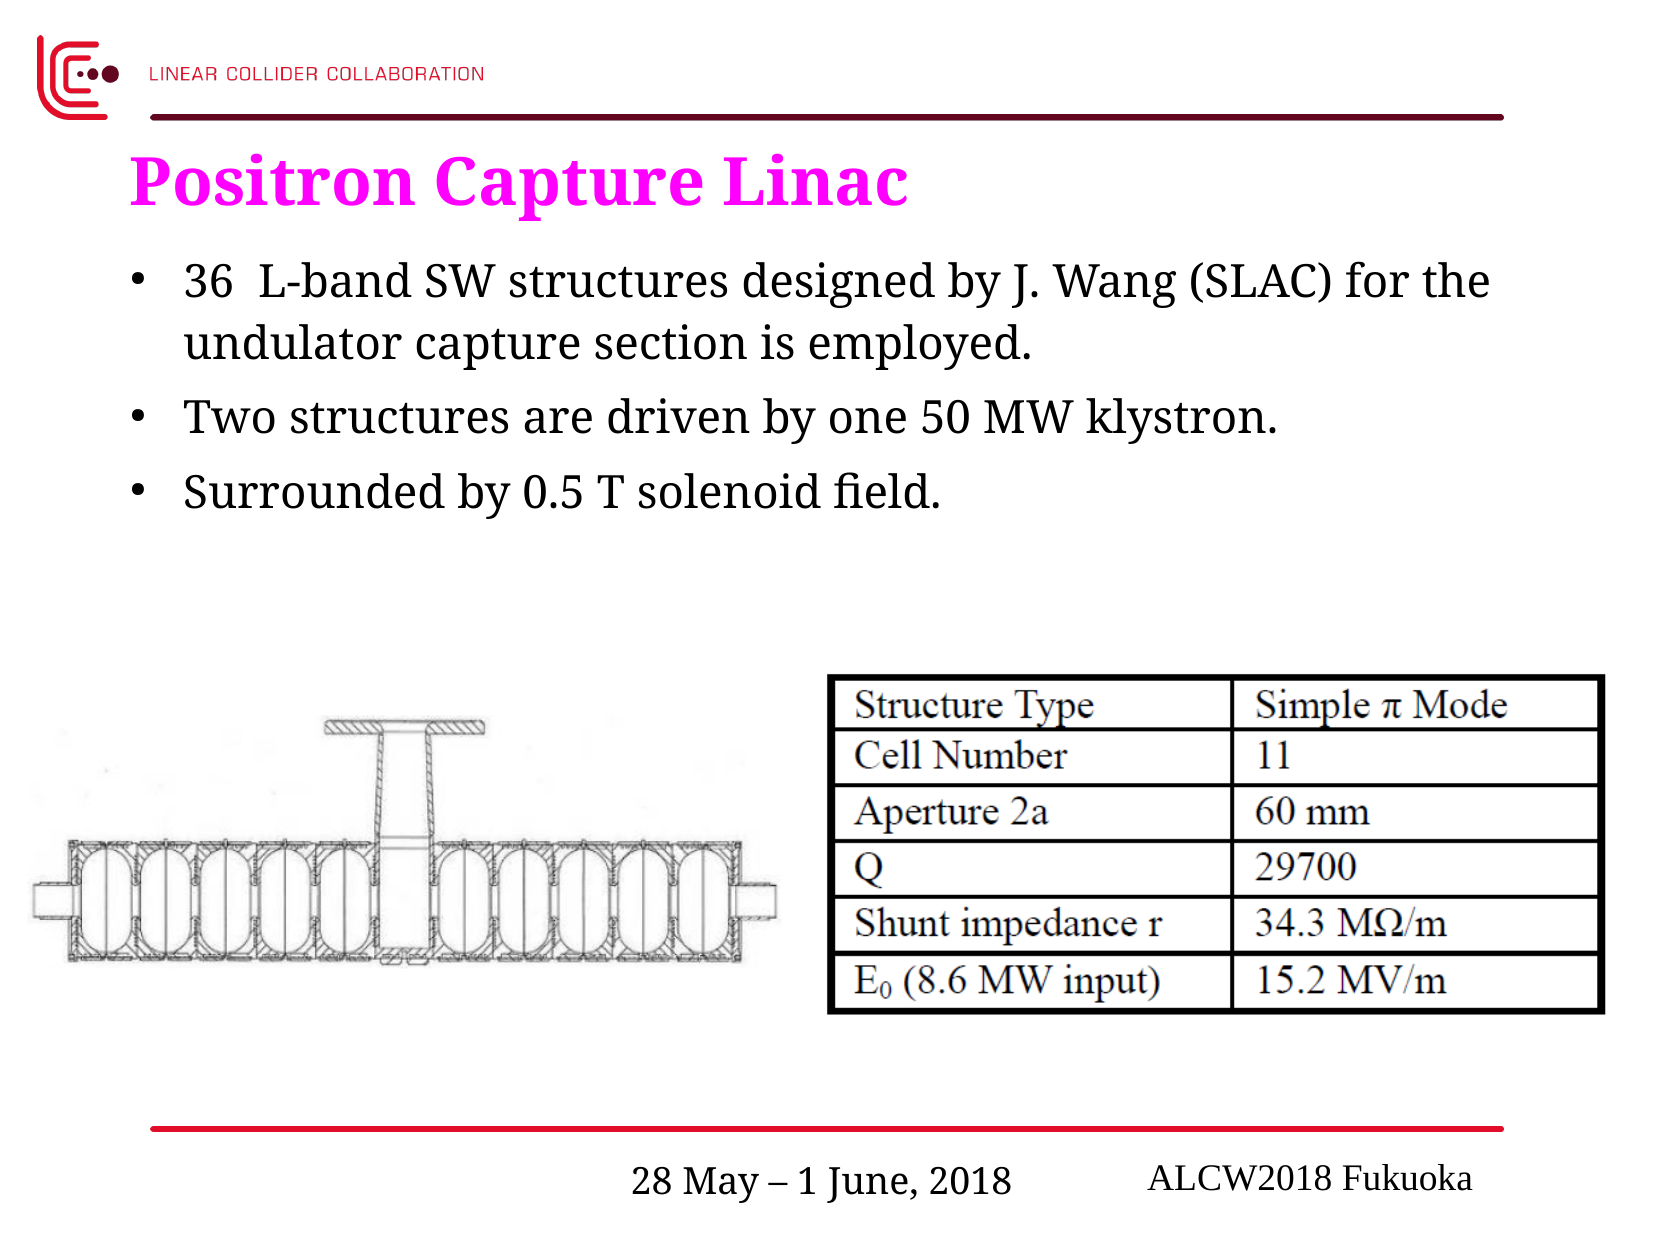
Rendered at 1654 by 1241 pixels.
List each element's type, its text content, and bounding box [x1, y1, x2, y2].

list 36 L-band SW structures designed by J. Wang (SLAC) for the undulator capture section is employed. Two structures are driven by one 50 MW klystron. Surrounded by 0.5 T solenoid field. [112, 248, 1501, 827]
picture [37, 35, 483, 120]
picture [12, 284, 1616, 1132]
title Positron Capture Linac [129, 76, 1619, 284]
